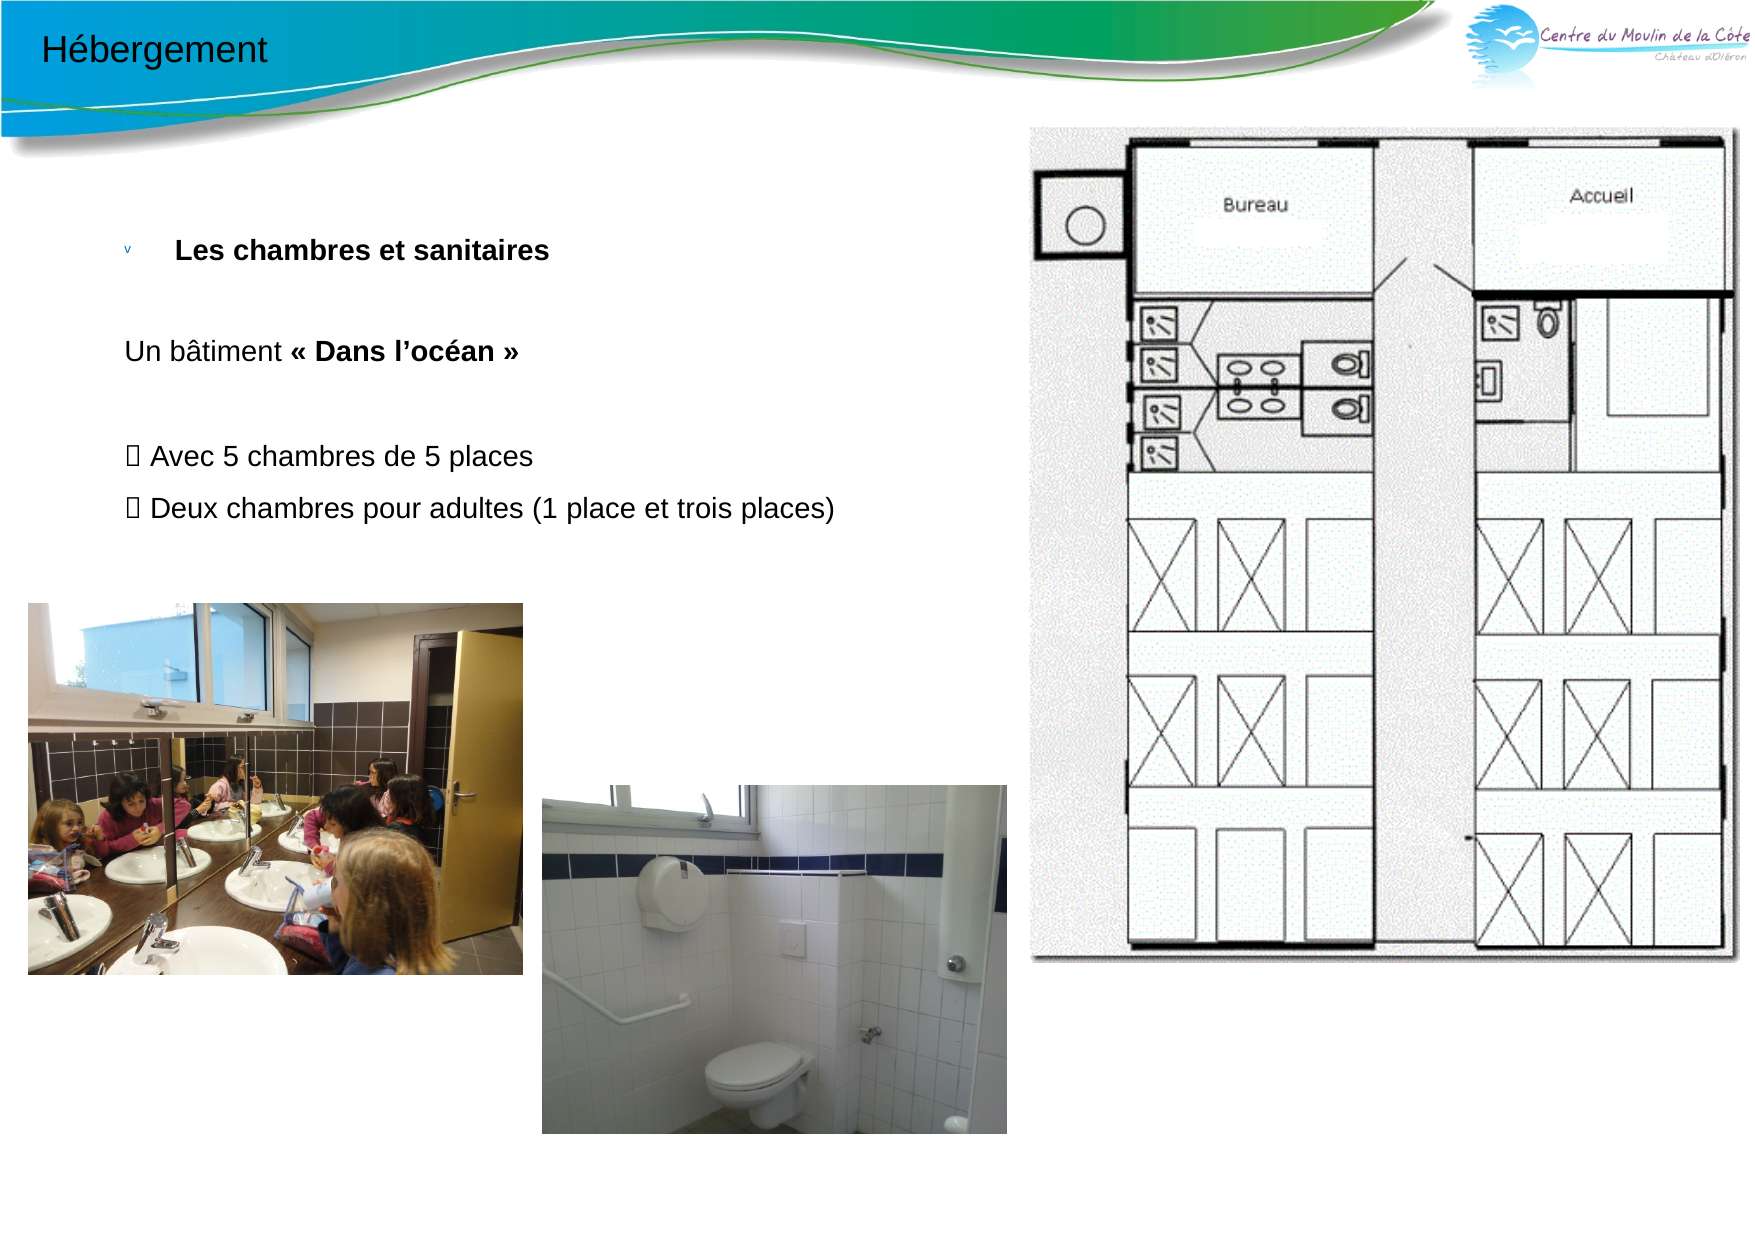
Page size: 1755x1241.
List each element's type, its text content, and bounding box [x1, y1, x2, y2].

picture [28, 603, 523, 975]
text_box Hébergement [26, 17, 429, 78]
picture [542, 785, 1007, 1134]
text_box Les chambres et sanitaires Un bâtiment « Dans l’océan »  Avec 5 chambres de 5 places  Deux chambres pour adultes (1 place et trois places) [109, 206, 878, 600]
picture [0, 0, 1755, 963]
